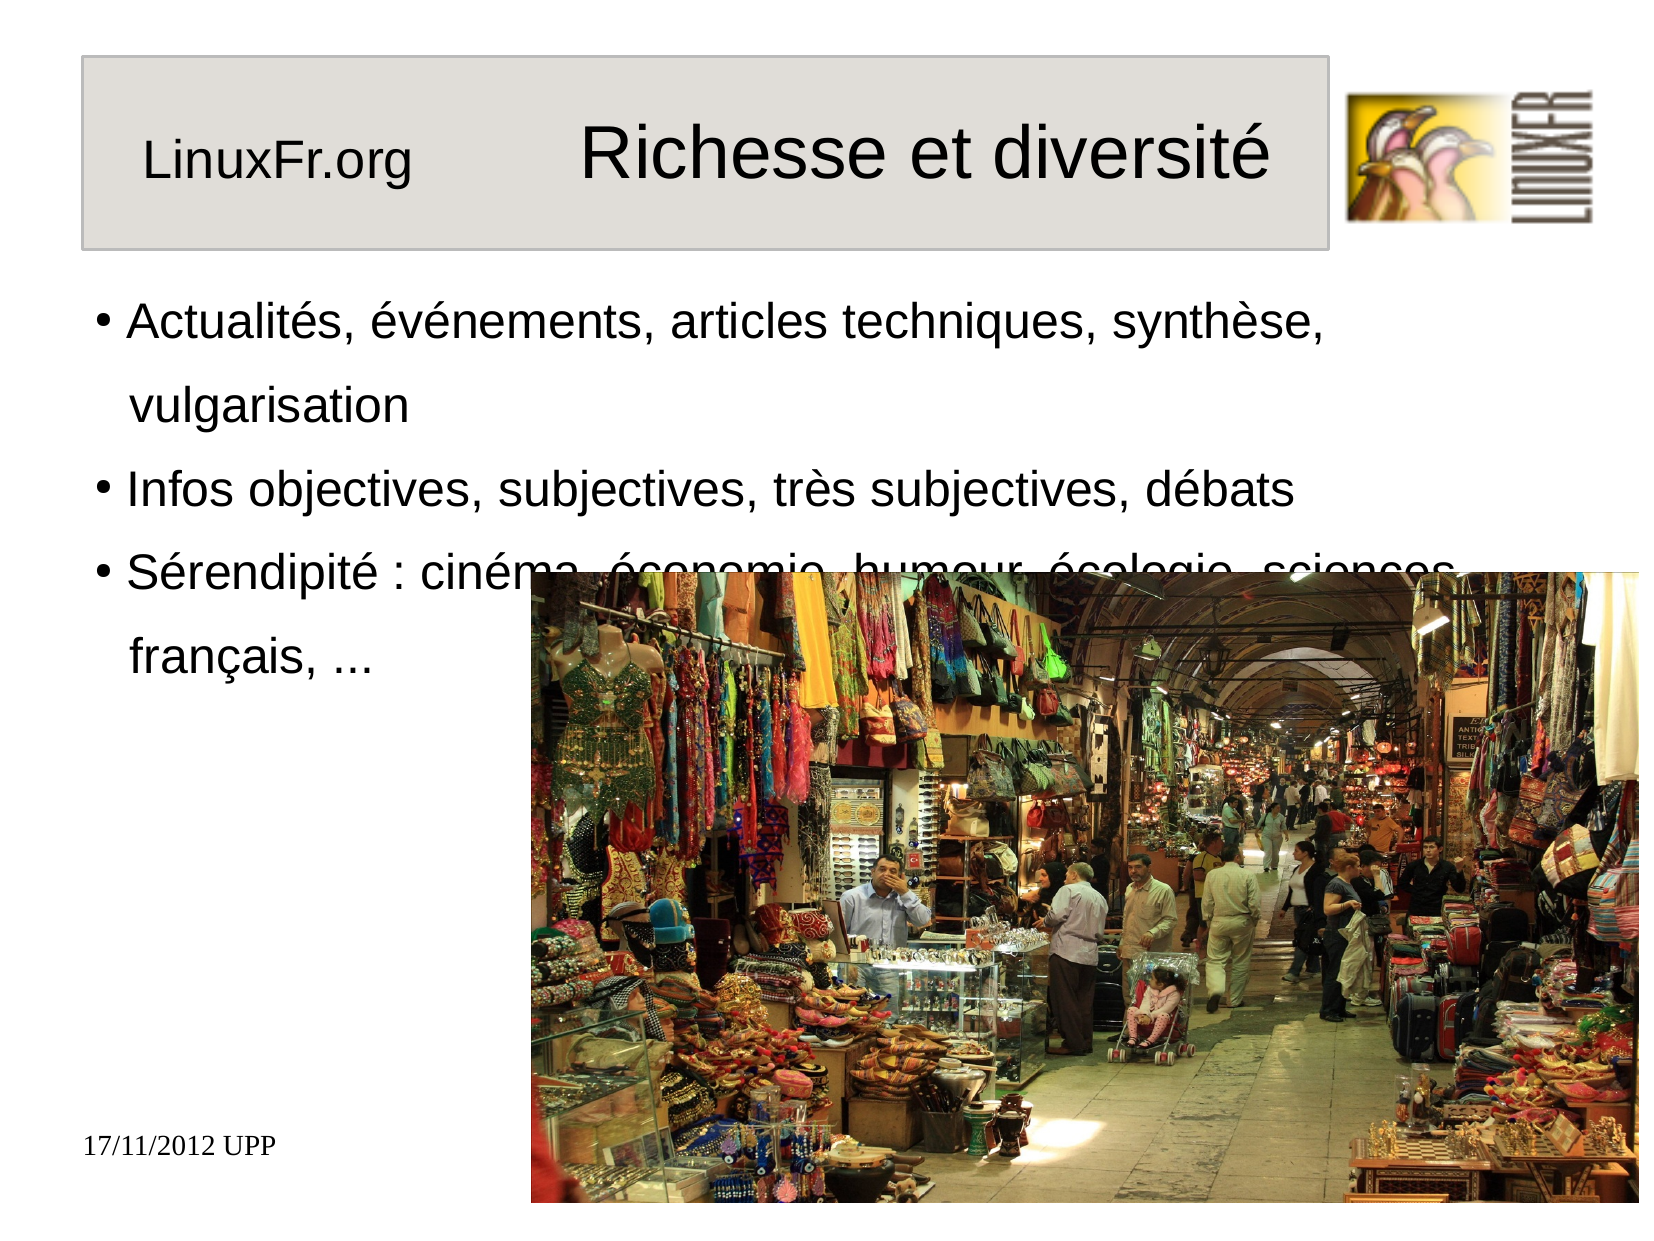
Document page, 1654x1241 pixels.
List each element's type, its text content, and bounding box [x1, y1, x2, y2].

title LinuxFr.org Richesse et diversité [82, 56, 1329, 250]
picture [1341, 88, 1601, 229]
picture [531, 572, 1639, 1204]
subtitle Actualités, événements, articles techniques, synthèse, vulgarisation Infos objectives, subjectives, très subjectives, débats Sérendipité : cinéma, économie, humour, écologie, sciences, français, ... [59, 265, 1595, 1070]
